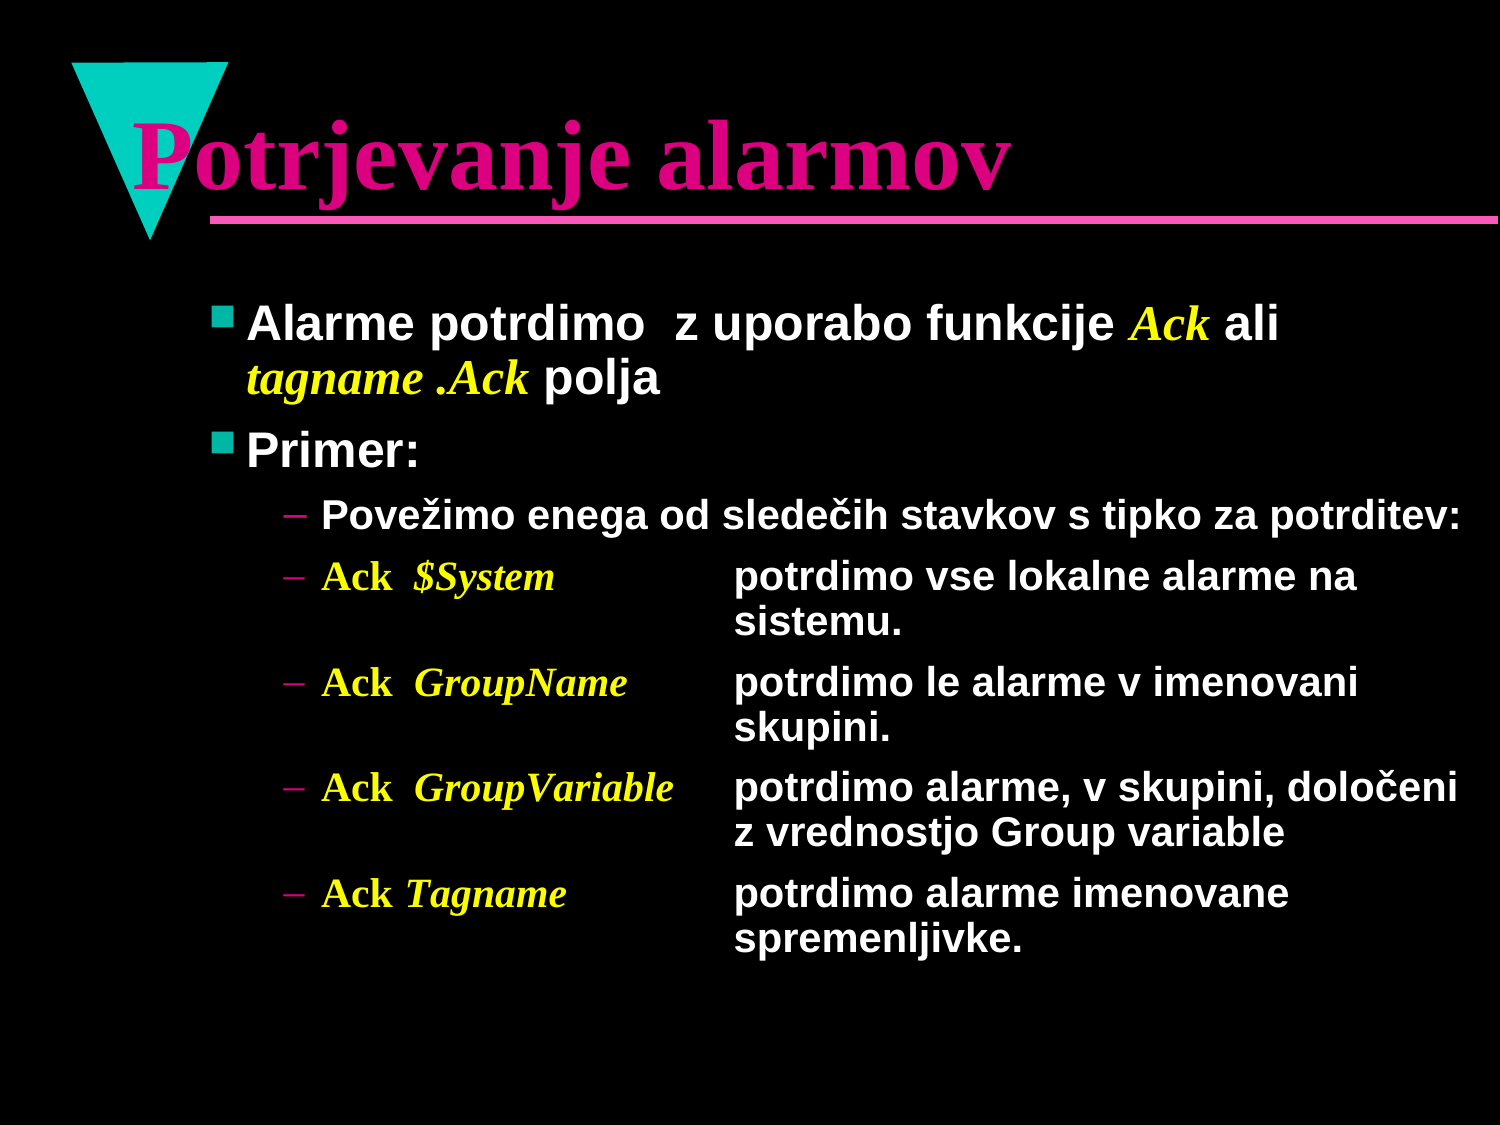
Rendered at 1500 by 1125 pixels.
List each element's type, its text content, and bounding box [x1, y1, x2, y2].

list Alarme potrdimo z uporabo funkcije Ack ali tagname .Ack polja Primer: Povežimo enega od sledečih stavkov s tipko za potrditev: Ack $System potrdimo vse lokalne alarme na sistemu. Ack GroupName potrdimo le alarme v imenovani skupini. Ack GroupVariable potrdimo alarme, v skupini, določeni z vrednostjo Group variable Ack Tagname potrdimo alarme imenovane spremenljivke. [118, 289, 1500, 1125]
title Potrjevanje alarmov [117, 63, 1500, 251]
